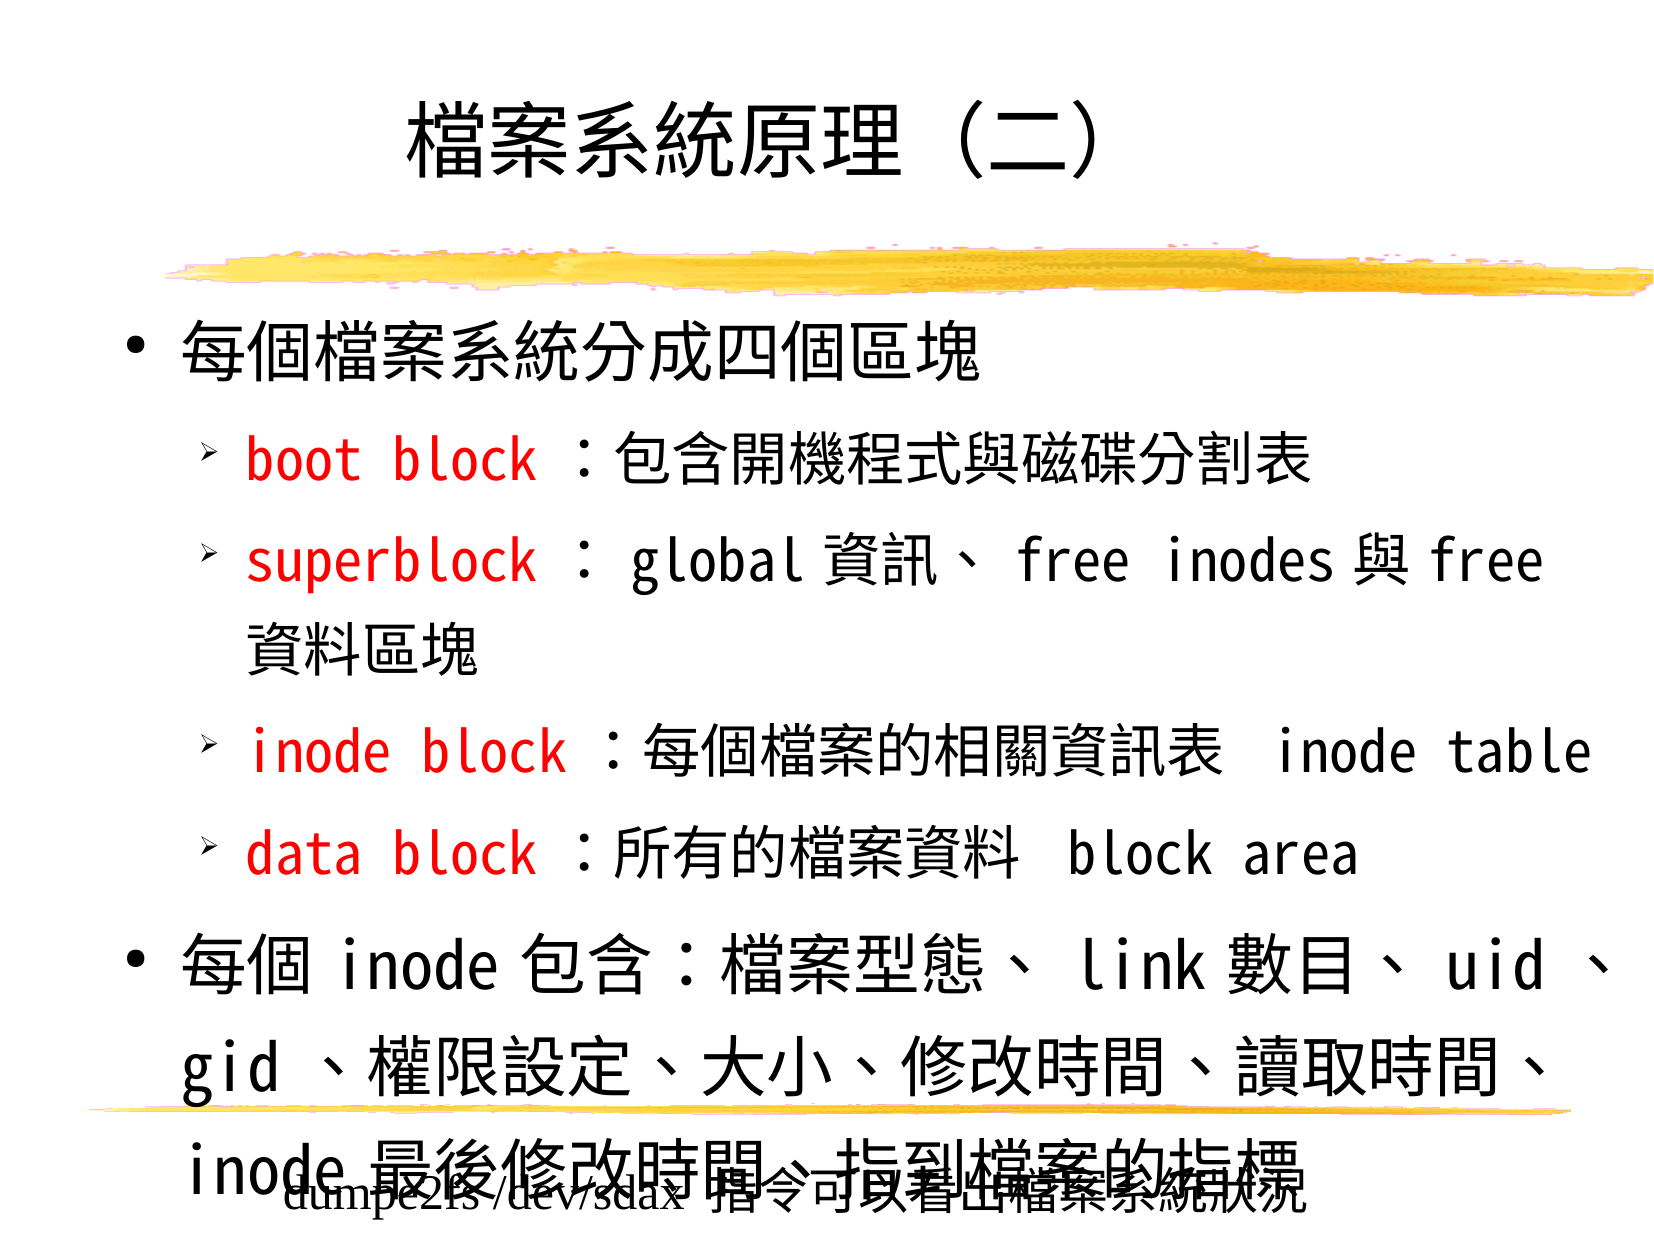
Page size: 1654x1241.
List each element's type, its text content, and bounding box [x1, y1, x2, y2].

picture [165, 237, 1654, 308]
text_box dumpe2fs /dev/sdax 指令可以看出檔案系統狀況 [282, 1147, 1309, 1203]
list 每個檔案系統分成四個區塊 boot block：包含開機程式與磁碟分割表 superblock：global資訊、free inodes與free資料區塊 inode block：每個檔案的相關資訊表 inode table data block：所有的檔案資料 block area 每個inode包含：檔案型態、link數目、uid、gid、權限設定、大小、修改時間、讀取時間、 inode最後修改時間、指到檔案的指標 檔名與inode number放在目錄檔案中，不在此處 [124, 292, 1612, 1053]
title 檔案系統原理（二） [76, 28, 1482, 236]
picture [82, 1102, 1571, 1117]
